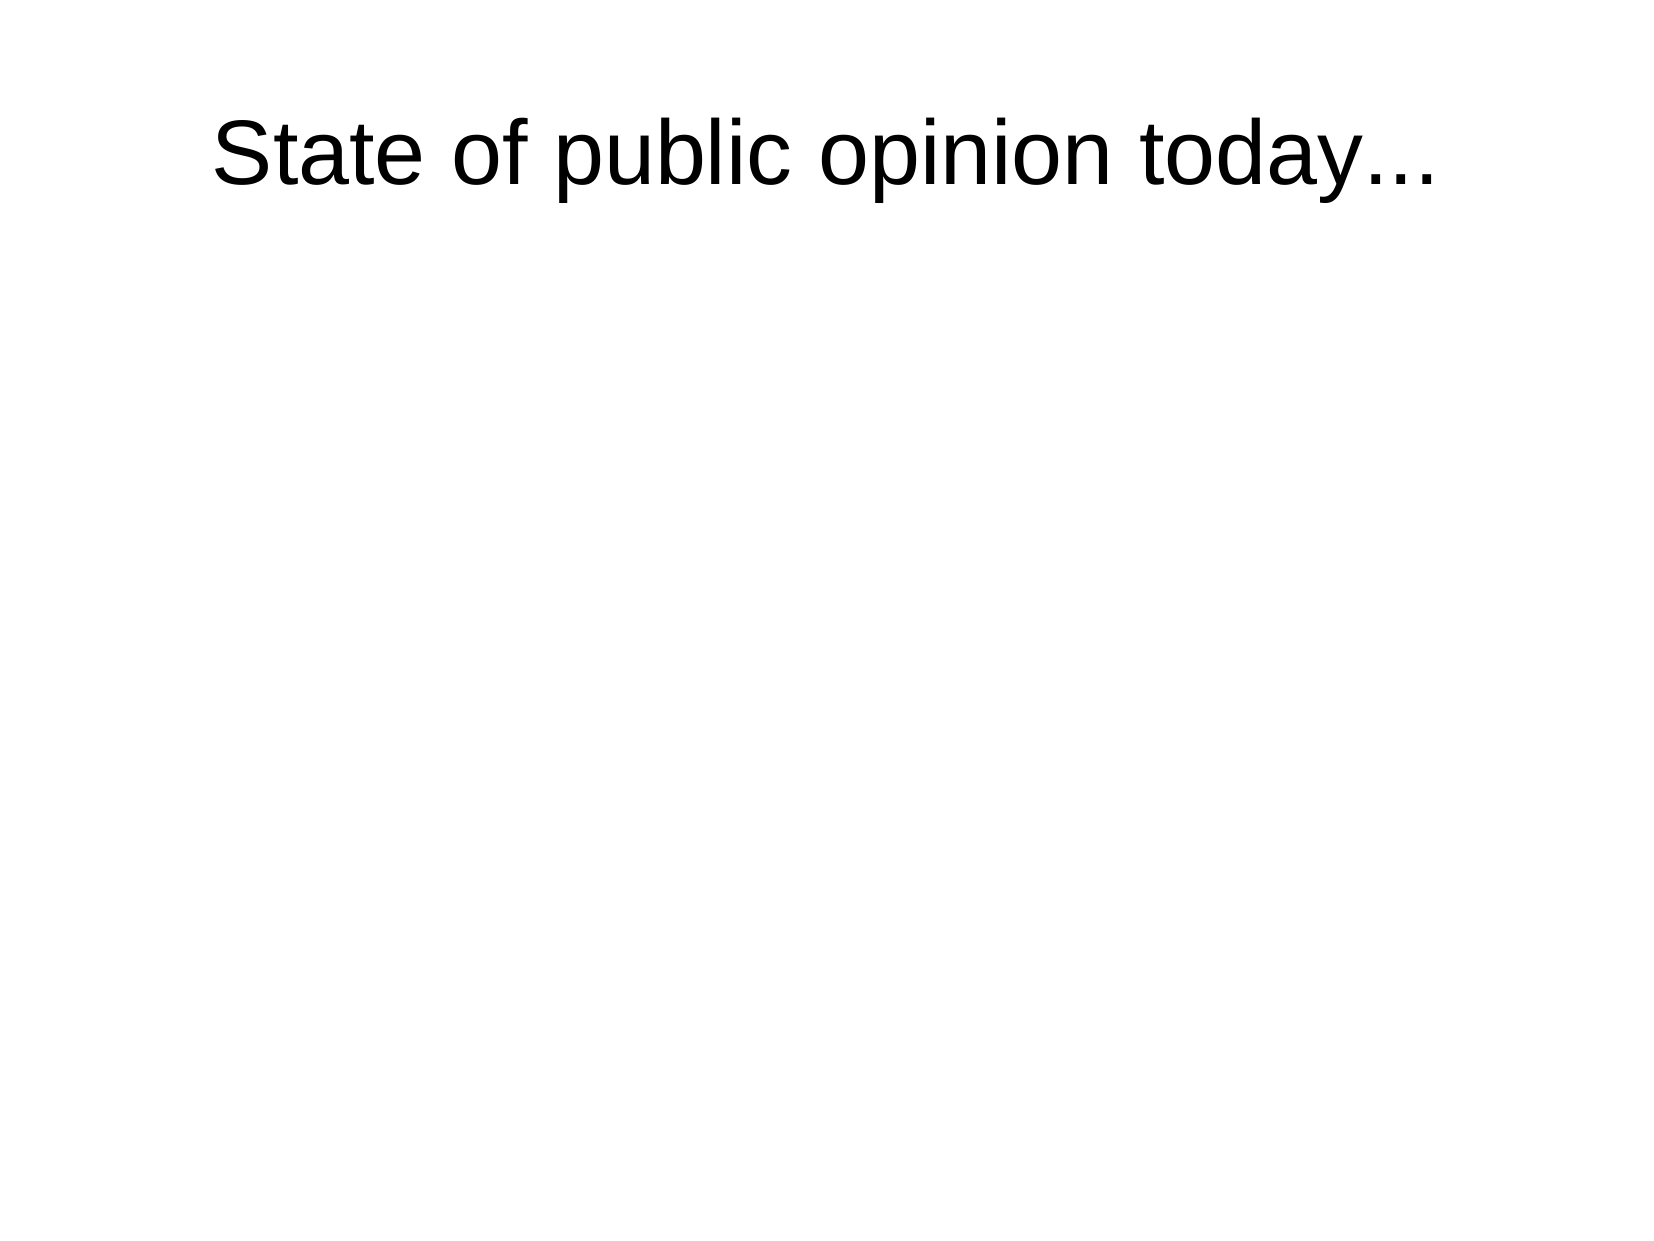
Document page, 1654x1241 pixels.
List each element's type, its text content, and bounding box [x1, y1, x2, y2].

title State of public opinion today... [82, 49, 1571, 257]
